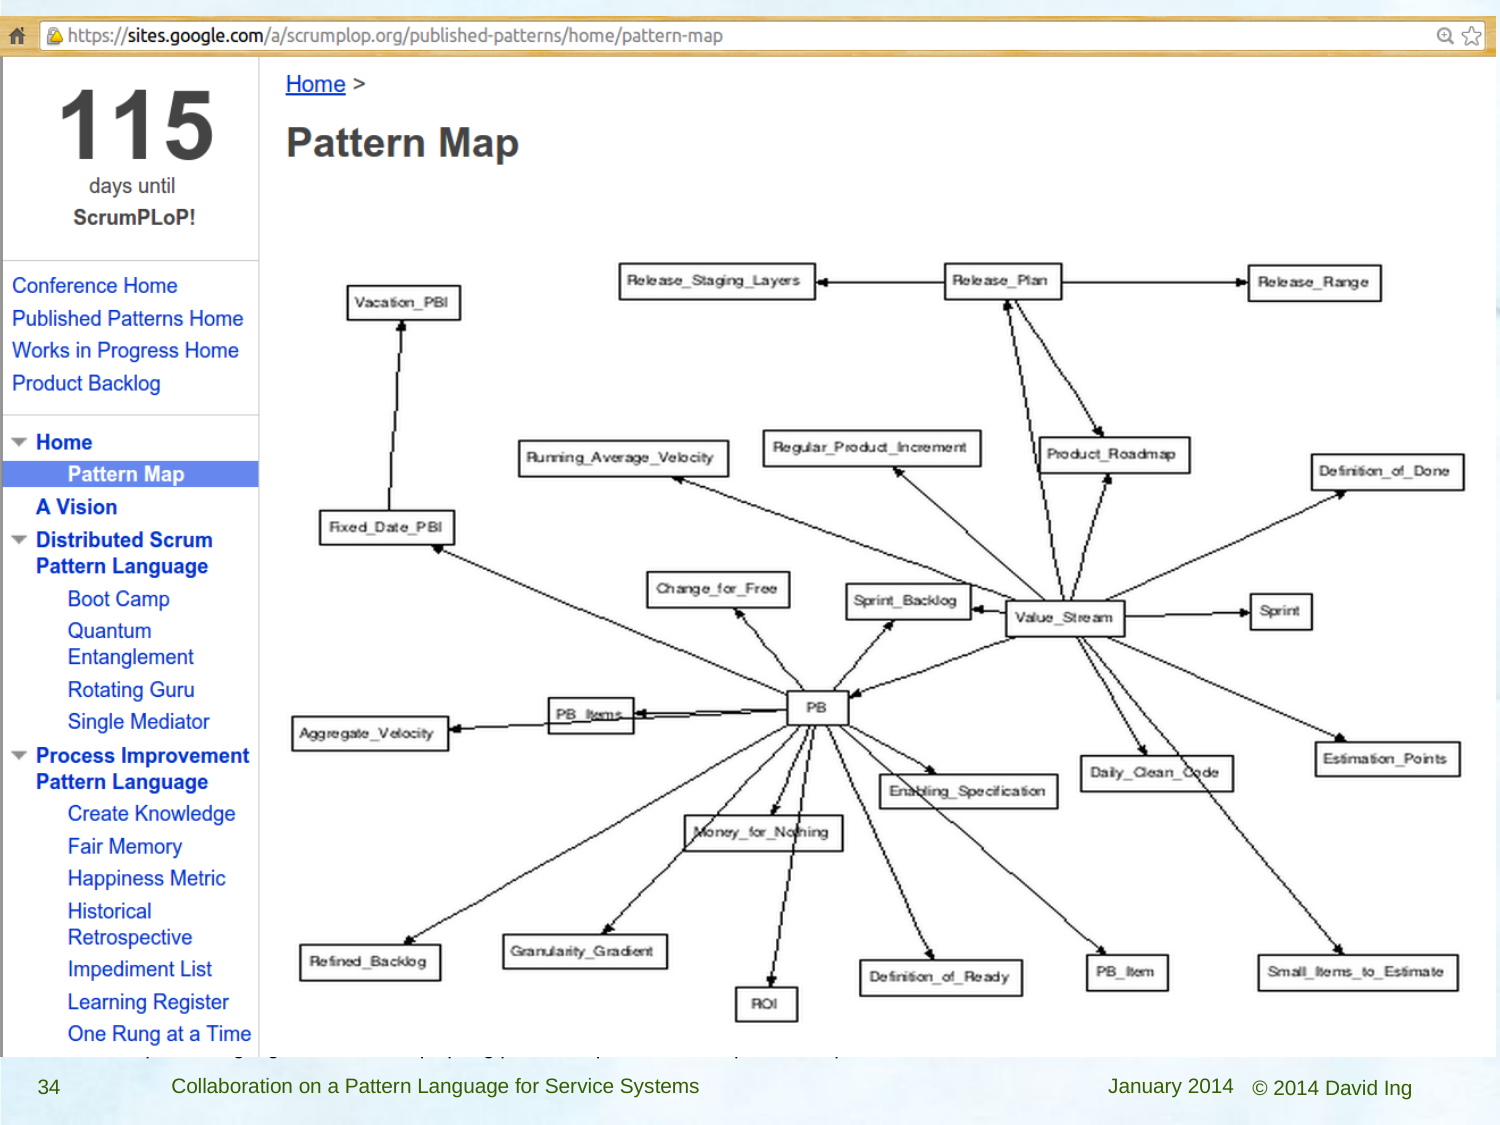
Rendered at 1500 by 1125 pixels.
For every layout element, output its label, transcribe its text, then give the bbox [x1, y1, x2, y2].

text_box Source: https://sites.google.com/a/scrumplop.org/published-patterns/home/pattern-map [30, 1058, 1426, 1088]
picture [0, 0, 1500, 1125]
